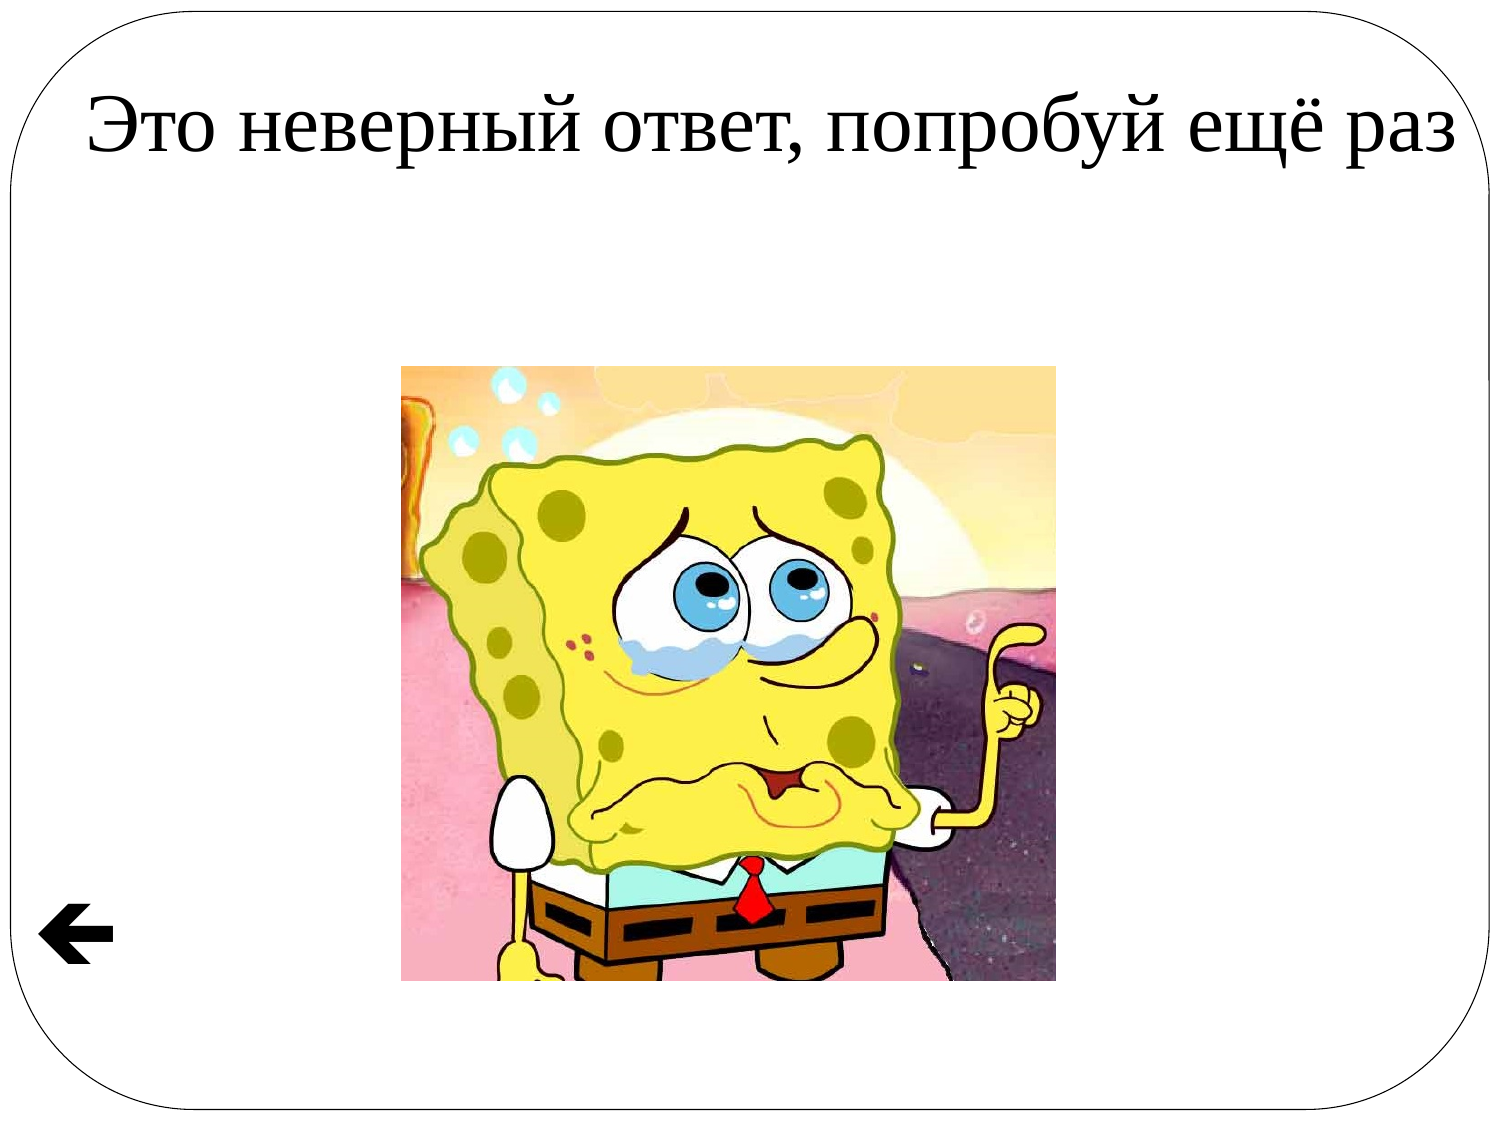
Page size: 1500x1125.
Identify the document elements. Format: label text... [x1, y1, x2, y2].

title Это неверный ответ, попробуй ещё раз [70, 60, 1496, 249]
text_box  [31, 898, 150, 991]
picture [401, 366, 1056, 981]
